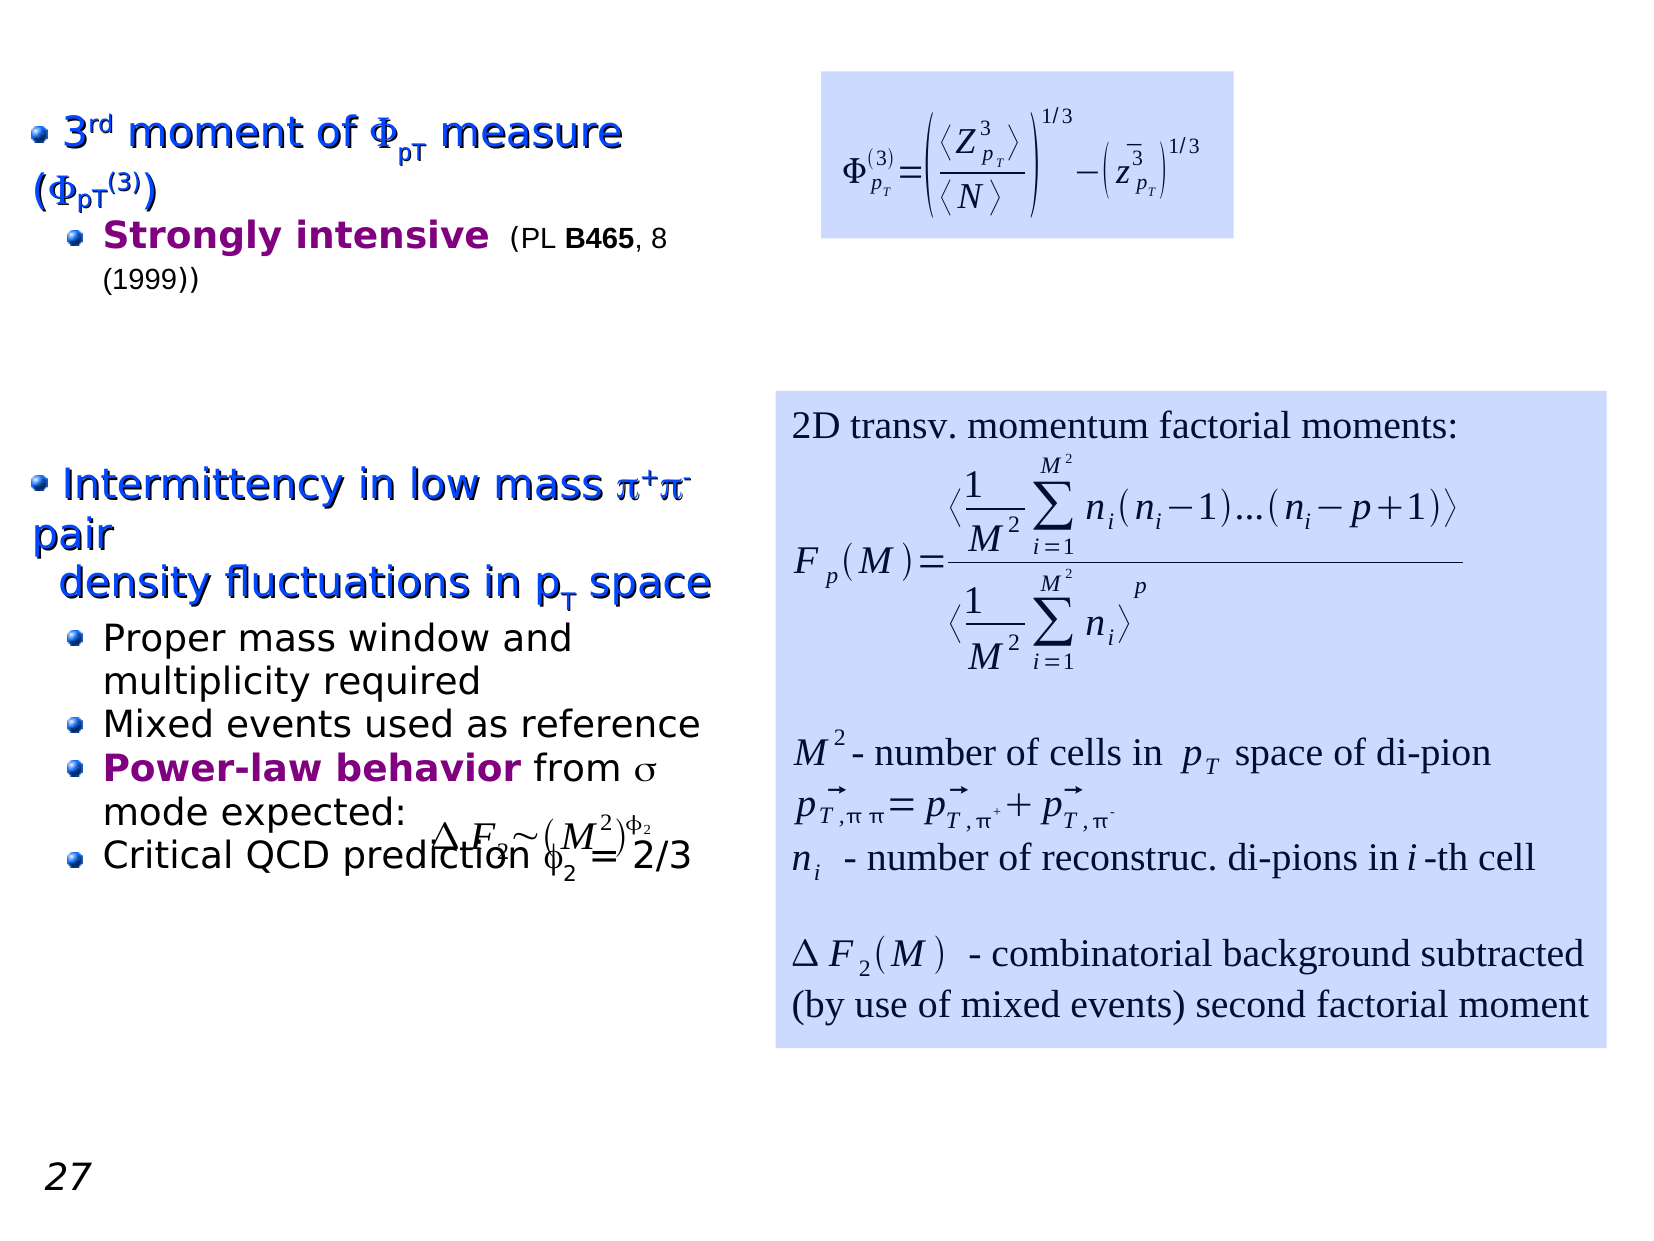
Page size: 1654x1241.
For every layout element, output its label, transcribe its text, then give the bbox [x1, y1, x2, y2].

title [775, 390, 1607, 1049]
text_box 3rd moment of pT measure (pT(3)) Strongly intensive (PL B465, 8 (1999)) Intermittency in low mass p+p- pair density fluctuations in pT space Proper mass window and multiplicity required Mixed events used as reference Power-law behavior from s mode expected: Critical QCD prediction f2 = 2/3 [31, 60, 745, 1015]
text_box [821, 71, 1234, 239]
chart [420, 808, 661, 865]
